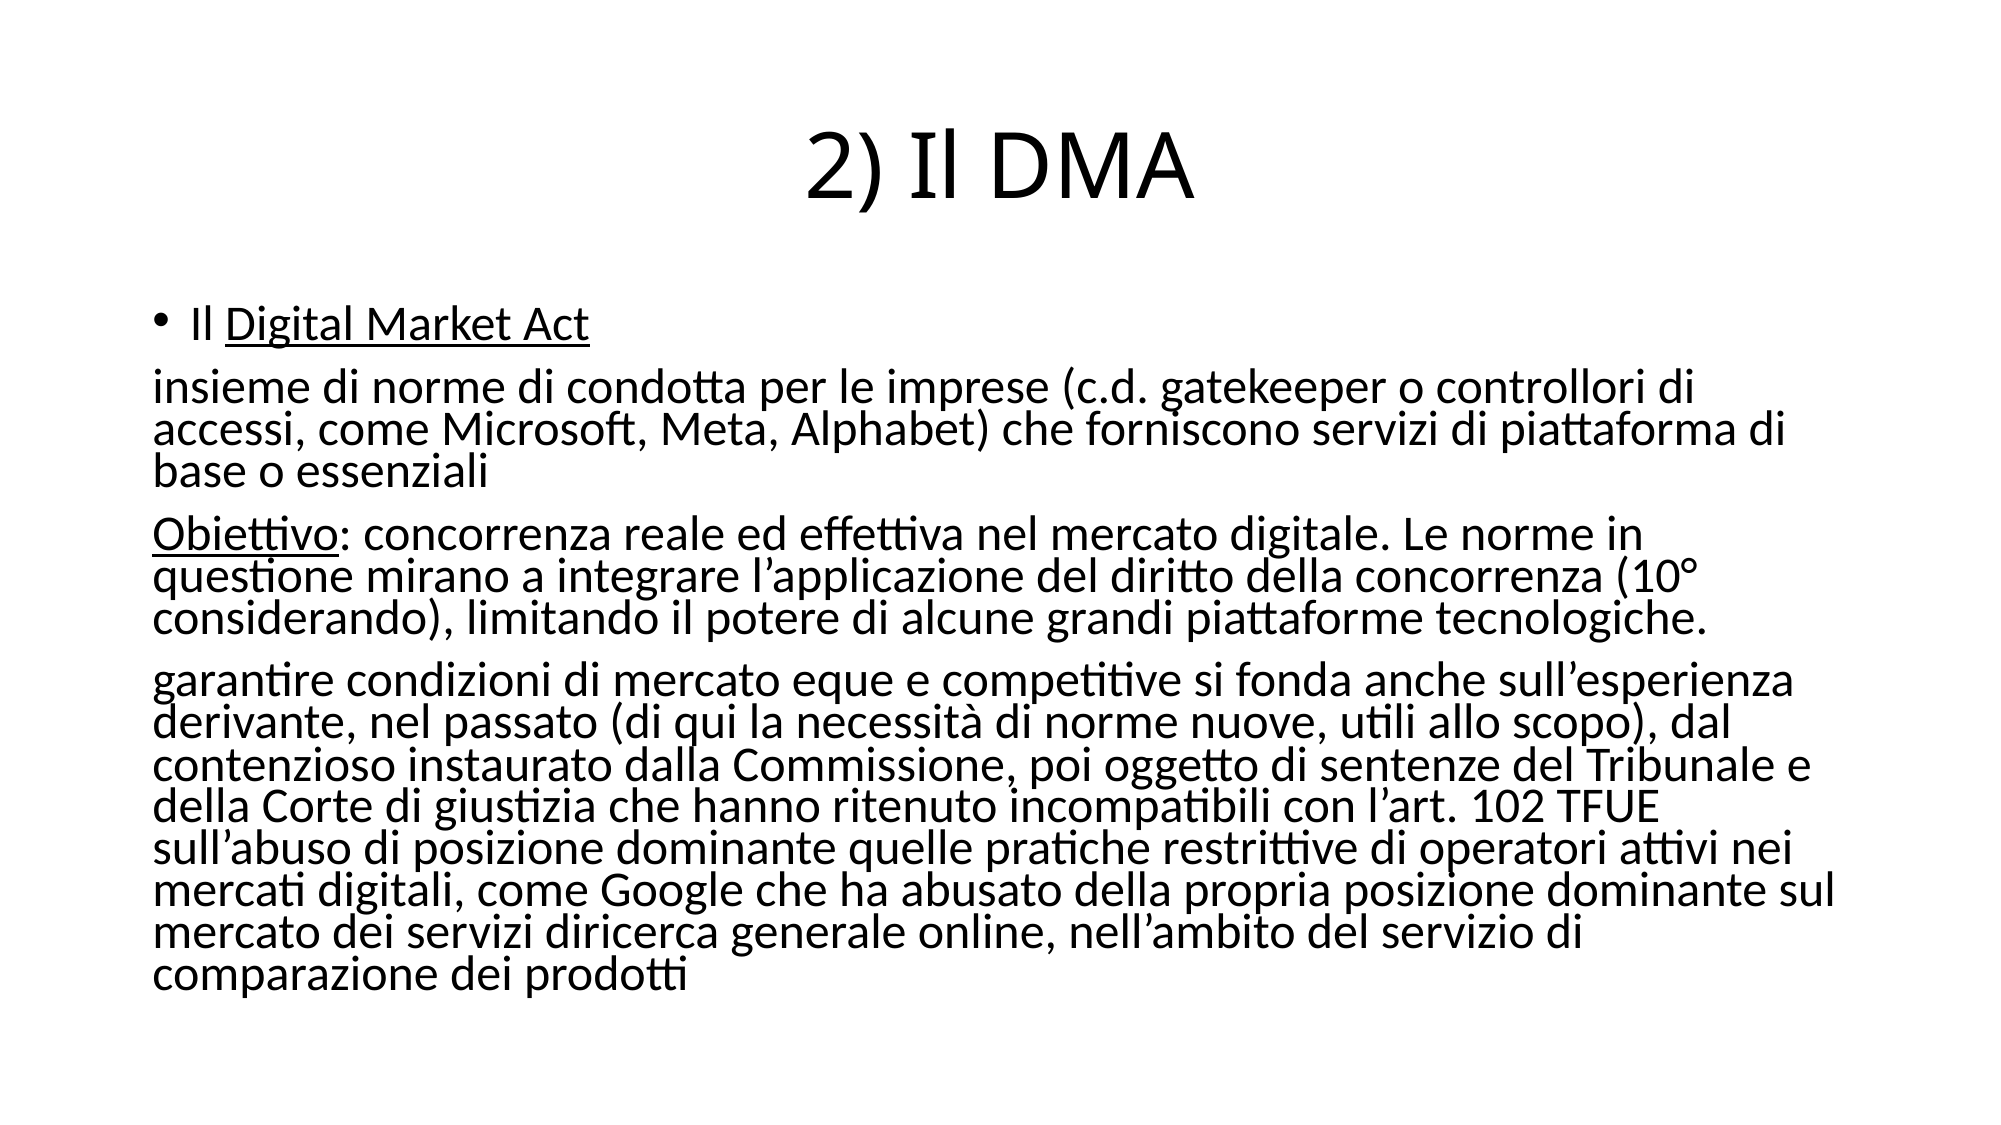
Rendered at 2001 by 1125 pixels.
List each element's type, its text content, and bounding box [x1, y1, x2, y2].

list Il Digital Market Act insieme di norme di condotta per le imprese (c.d. gatekeeper o controllori di accessi, come Microsoft, Meta, Alphabet) che forniscono servizi di piattaforma di base o essenziali Obiettivo: concorrenza reale ed effettiva nel mercato digitale. Le norme in questione mirano a integrare l’applicazione del diritto della concorrenza (10° considerando), limitando il potere di alcune grandi piattaforme tecnologiche. garantire condizioni di mercato eque e competitive si fonda anche sull’esperienza derivante, nel passato (di qui la necessità di norme nuove, utili allo scopo), dal contenzioso instaurato dalla Commissione, poi oggetto di sentenze del Tribunale e della Corte di giustizia che hanno ritenuto incompatibili con l’art. 102 TFUE sull’abuso di posizione dominante quelle pratiche restrittive di operatori attivi nei mercati digitali, come Google che ha abusato della propria posizione dominante sul mercato dei servizi diricerca generale online, nell’ambito del servizio di comparazione dei prodotti [137, 299, 1863, 1014]
title 2) Il DMA [137, 59, 1863, 278]
